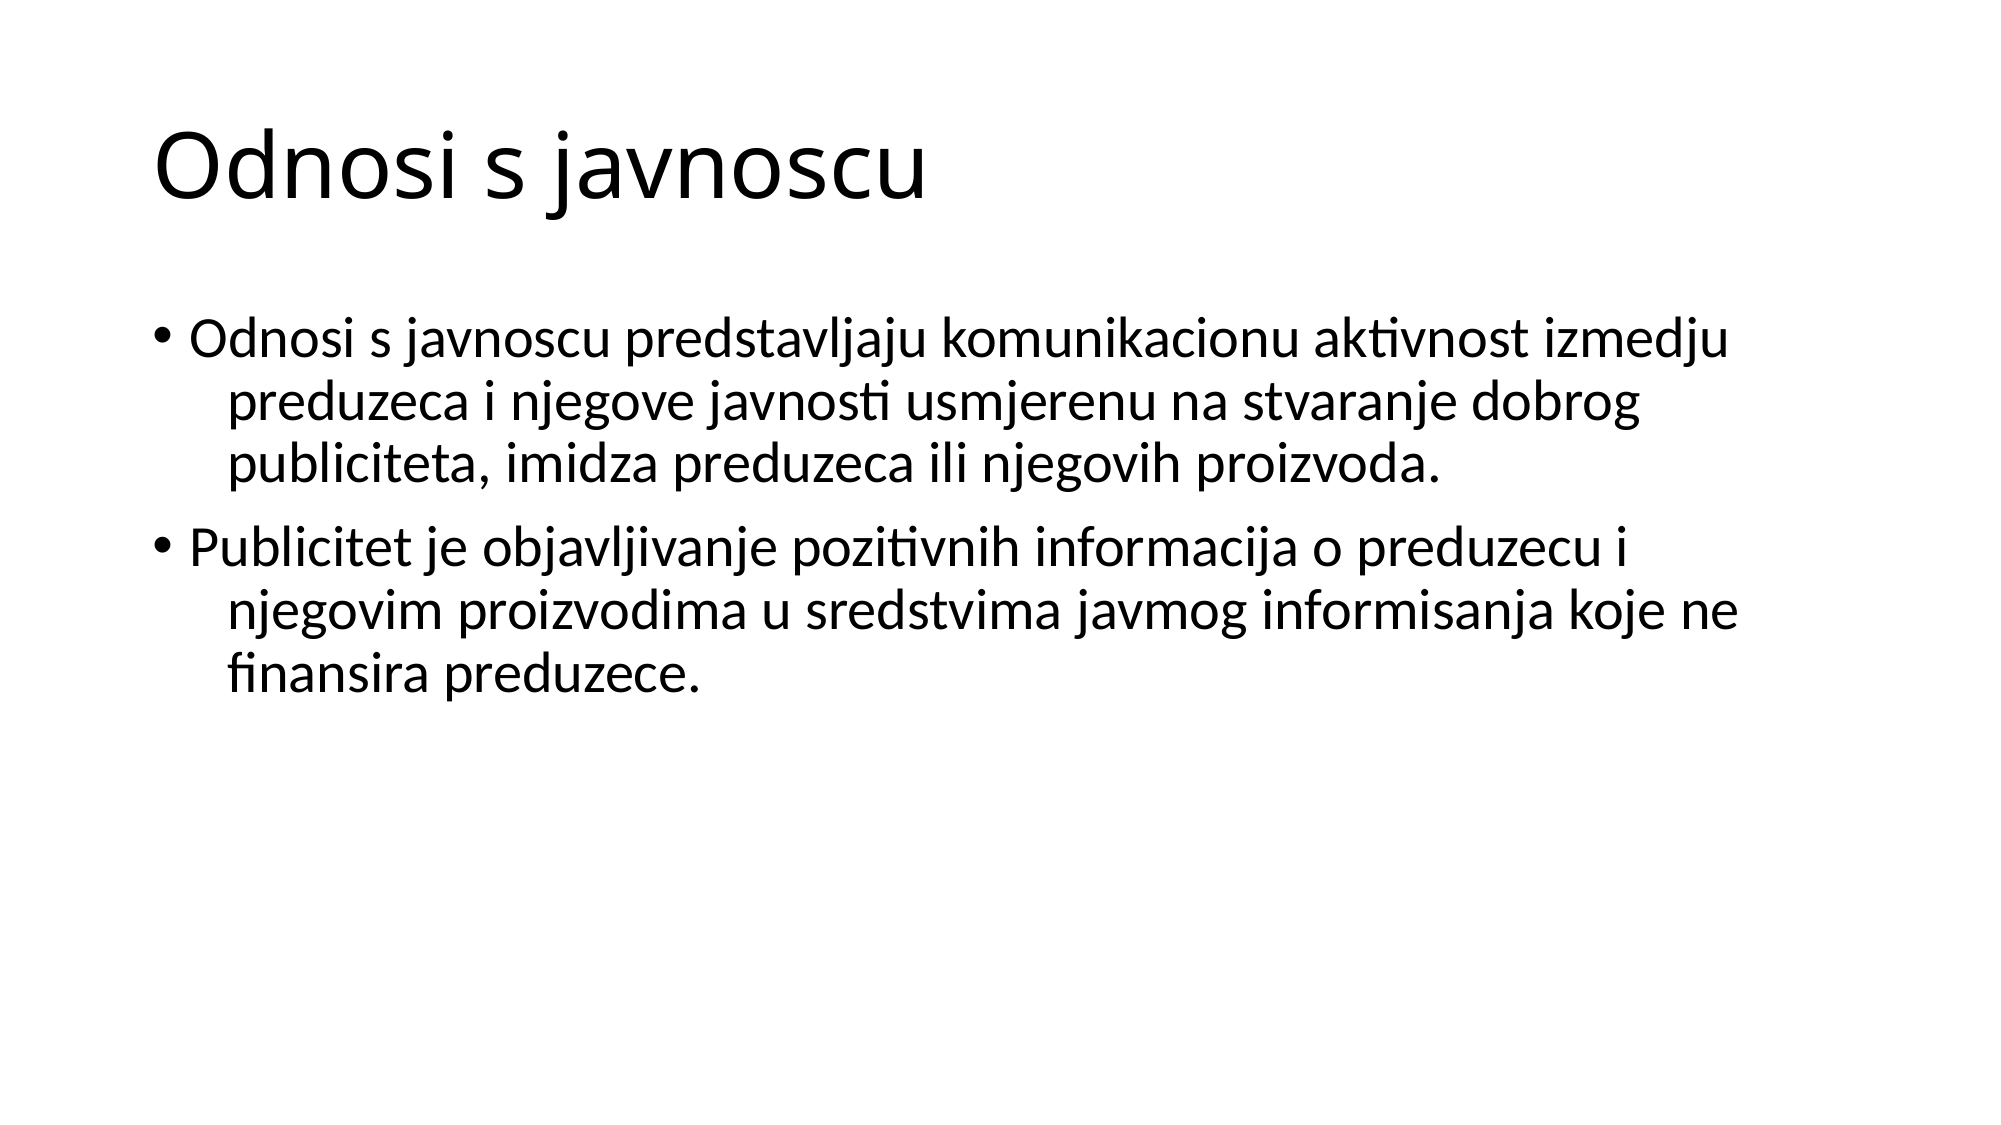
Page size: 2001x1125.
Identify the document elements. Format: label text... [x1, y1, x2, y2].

title Odnosi s javnoscu [137, 59, 1863, 278]
list Odnosi s javnoscu predstavljaju komunikacionu aktivnost izmedju preduzeca i njegove javnosti usmjerenu na stvaranje dobrog publiciteta, imidza preduzeca ili njegovih proizvoda. Publicitet je objavljivanje pozitivnih informacija o preduzecu i njegovim proizvodima u sredstvima javmog informisanja koje ne finansira preduzece. [137, 299, 1863, 1014]
